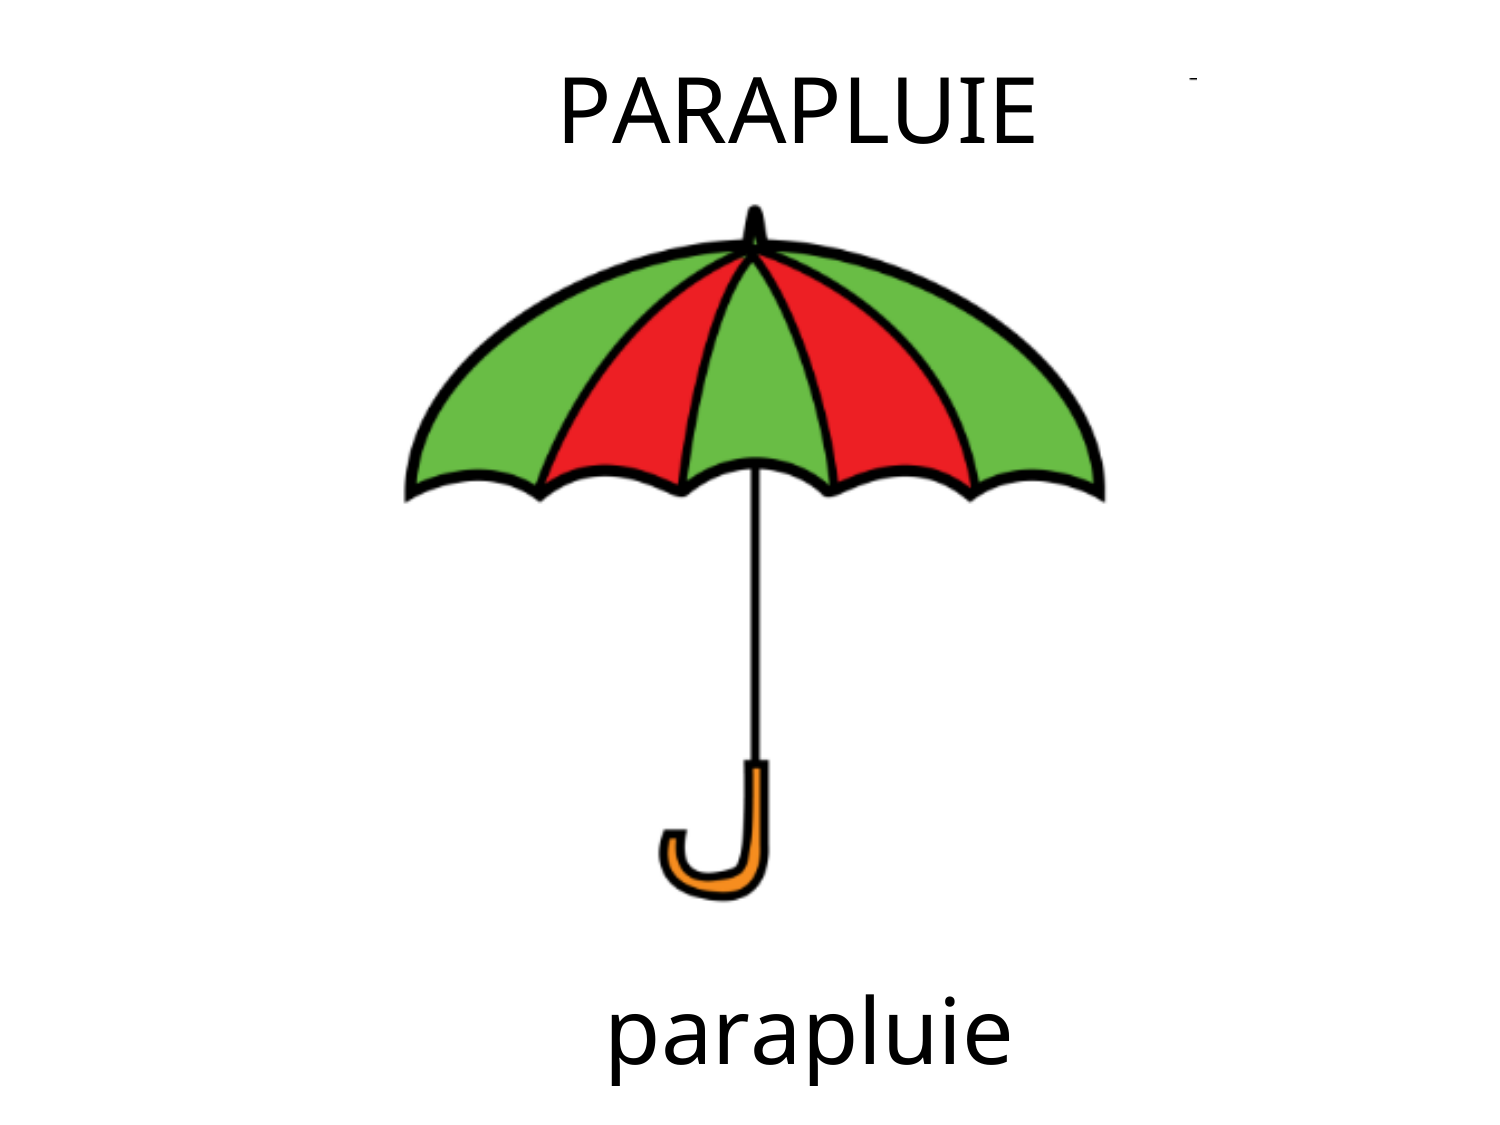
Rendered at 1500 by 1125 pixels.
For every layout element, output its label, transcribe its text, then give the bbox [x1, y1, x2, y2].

picture [324, 171, 1197, 964]
text_box parapluie [206, 964, 1414, 1092]
title PARAPLUIE [194, 42, 1402, 171]
